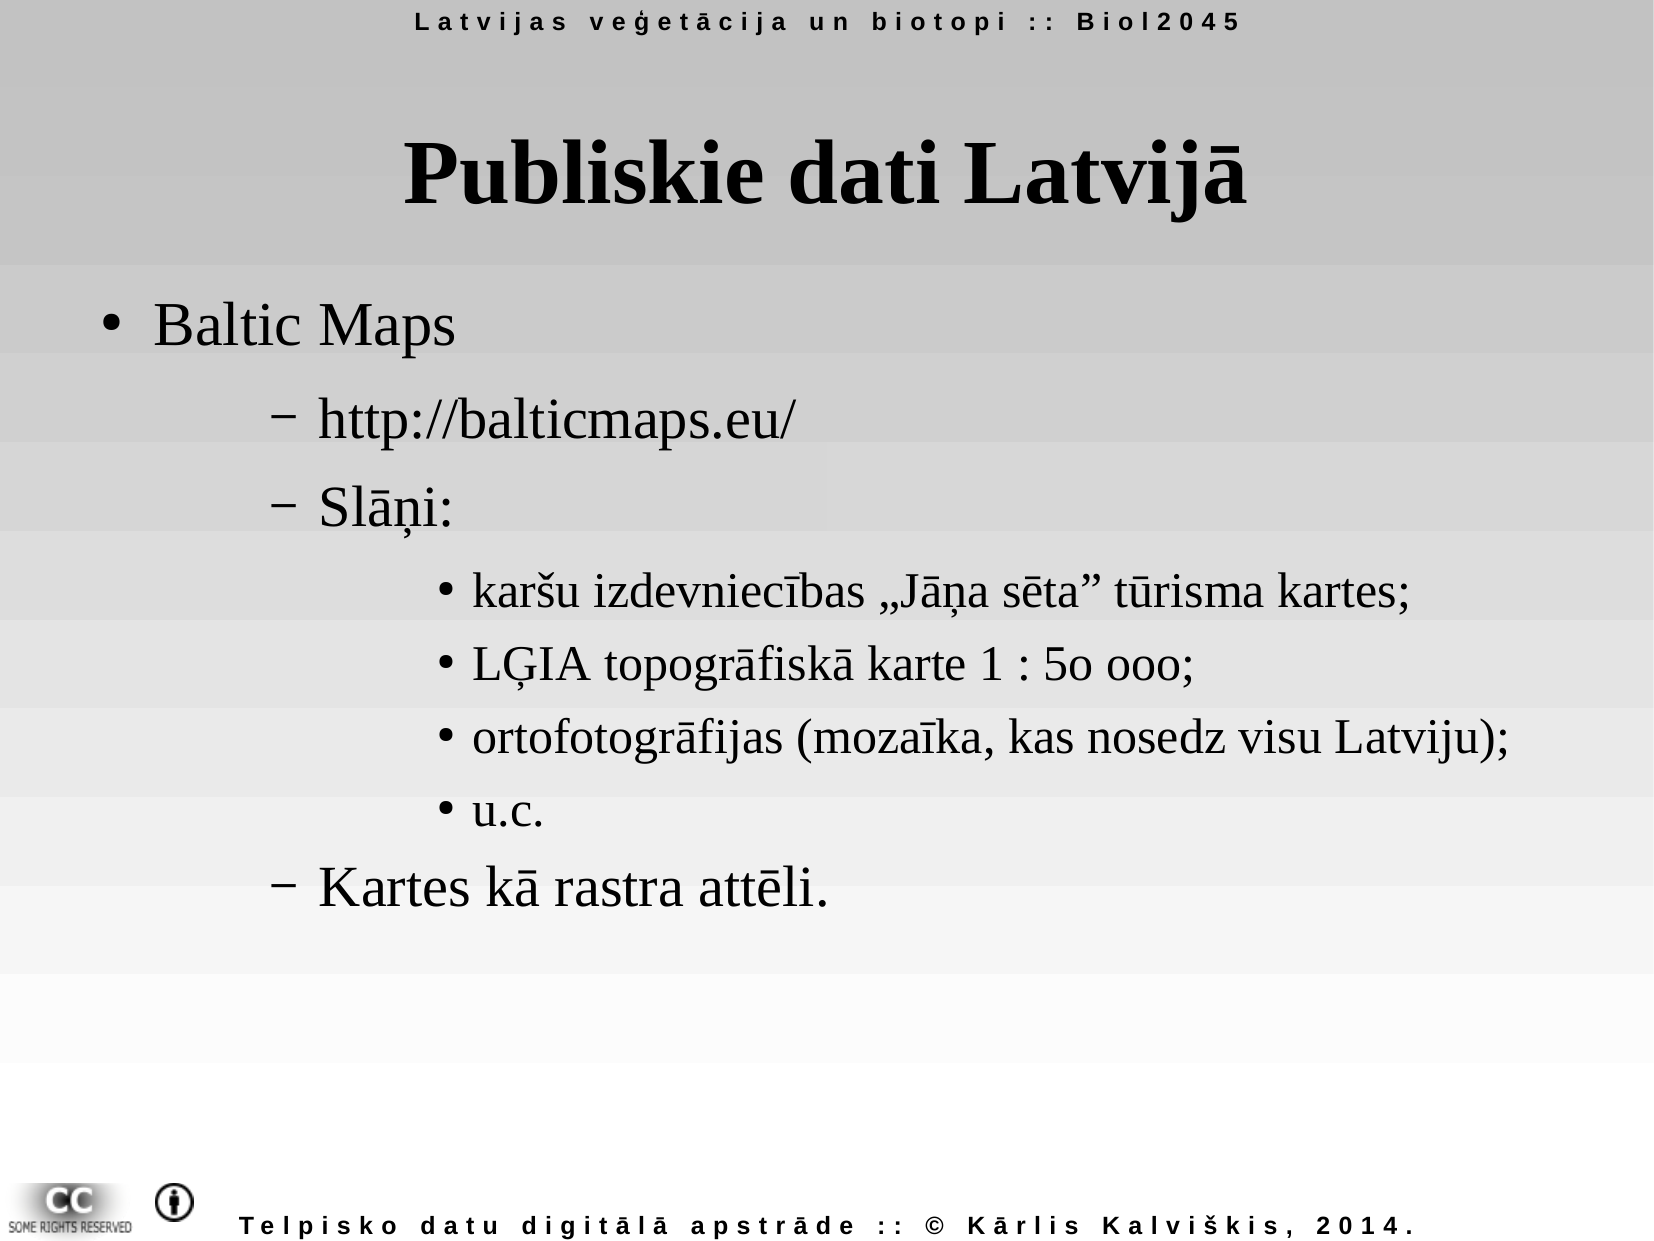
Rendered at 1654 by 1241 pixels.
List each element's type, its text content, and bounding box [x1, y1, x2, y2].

list Baltic Maps http://balticmaps.eu/ Slāņi: karšu izdevniecības „Jāņa sēta” tūrisma kartes; LĢIA topogrāfiskā karte 1 : 5o ooo; ortofotogrāfijas (mozaīka, kas nosedz visu Latviju); u.c. Kartes kā rastra attēli. [82, 289, 1571, 1098]
picture [0, 0, 1654, 1241]
title Publiskie dati Latvijā [29, 56, 1625, 289]
